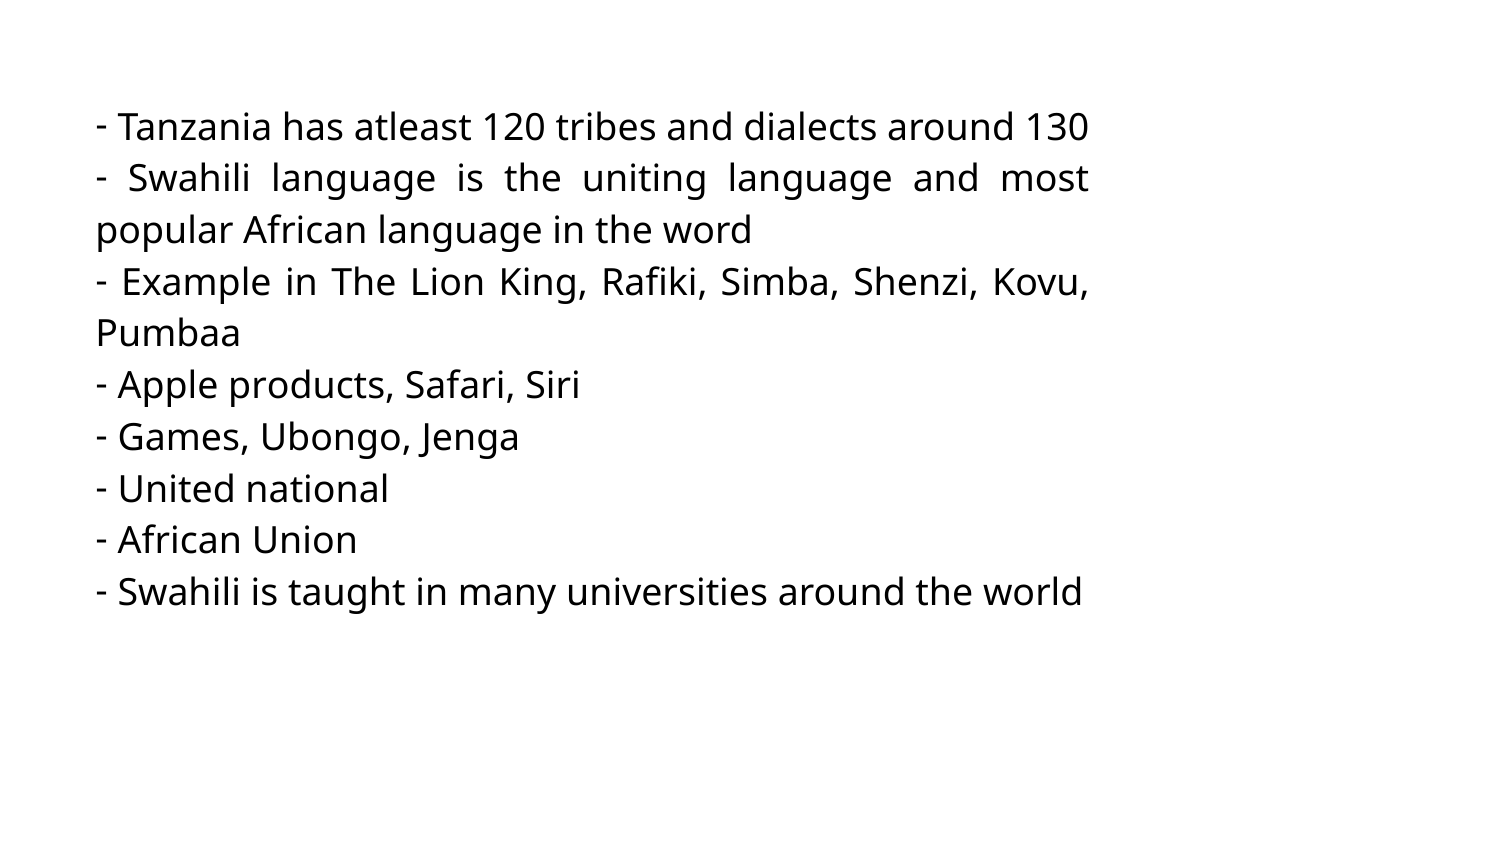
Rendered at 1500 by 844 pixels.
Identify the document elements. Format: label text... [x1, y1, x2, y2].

text_box Tanzania has atleast 120 tribes and dialects around 130 Swahili language is the uniting language and most popular African language in the word Example in The Lion King, Rafiki, Simba, Shenzi, Kovu, Pumbaa Apple products, Safari, Siri Games, Ubongo, Jenga United national African Union Swahili is taught in many universities around the world [80, 88, 1126, 624]
